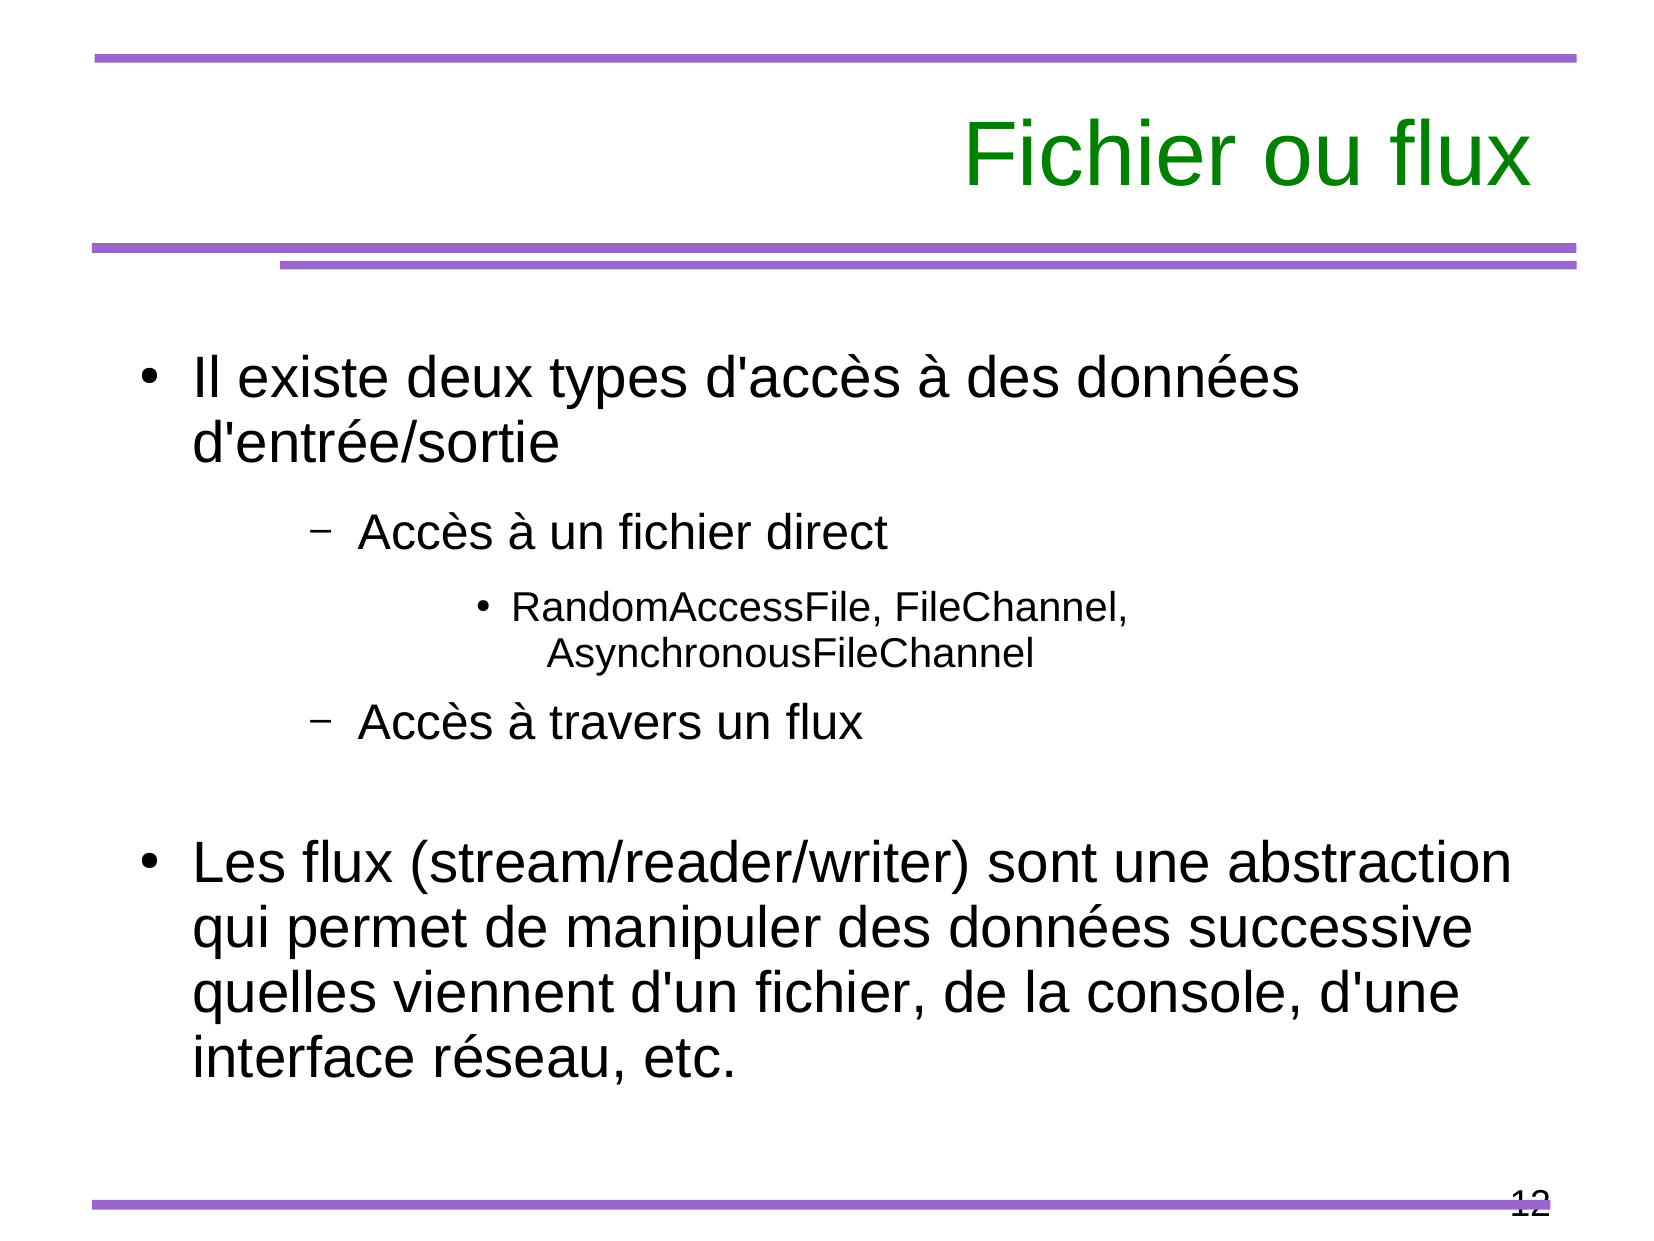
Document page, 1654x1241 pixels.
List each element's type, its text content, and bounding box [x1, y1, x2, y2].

list Il existe deux types d'accès à des données d'entrée/sortie Accès à un fichier direct RandomAccessFile, FileChannel, AsynchronousFileChannel Accès à travers un flux Les flux (stream/reader/writer) sont une abstraction qui permet de manipuler des données successive quelles viennent d'un fichier, de la console, d'une interface réseau, etc. [121, 344, 1534, 1127]
title Fichier ou flux [121, 49, 1534, 257]
